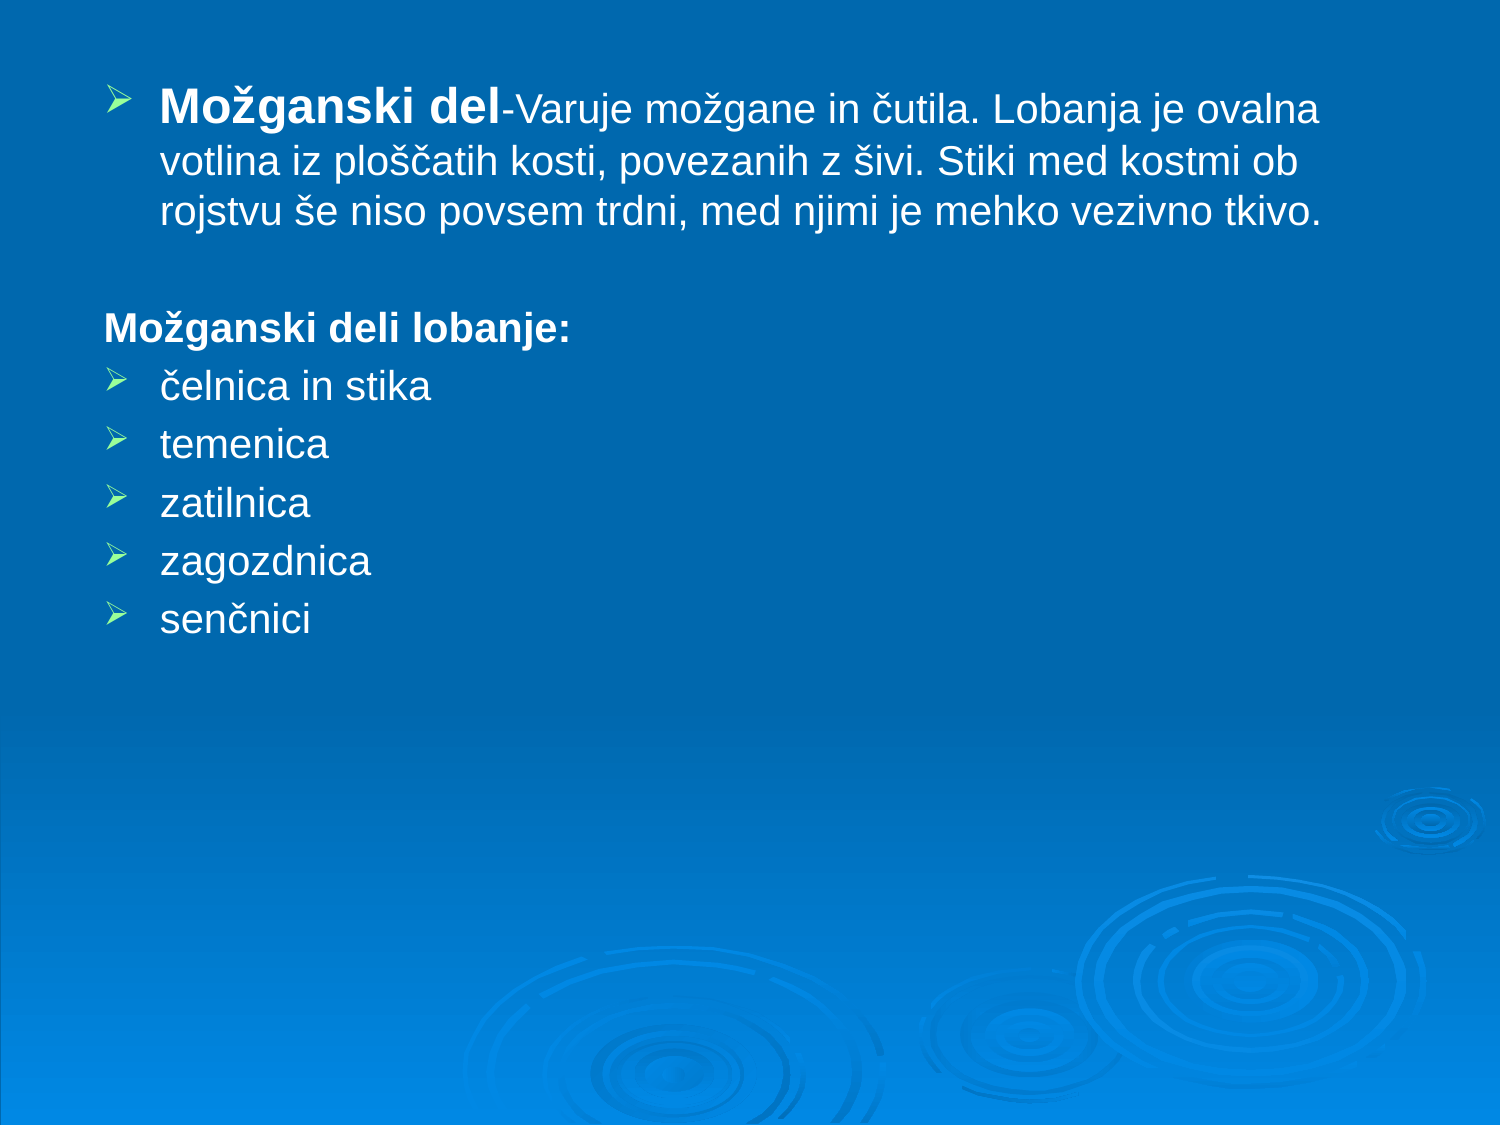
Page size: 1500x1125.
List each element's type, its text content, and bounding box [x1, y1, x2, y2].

list Možganski del-Varuje možgane in čutila. Lobanja je ovalna votlina iz ploščatih kosti, povezanih z šivi. Stiki med kostmi ob rojstvu še niso povsem trdni, med njimi je mehko vezivno tkivo. Možganski deli lobanje: čelnica in stika temenica zatilnica zagozdnica senčnici [88, 66, 1439, 809]
